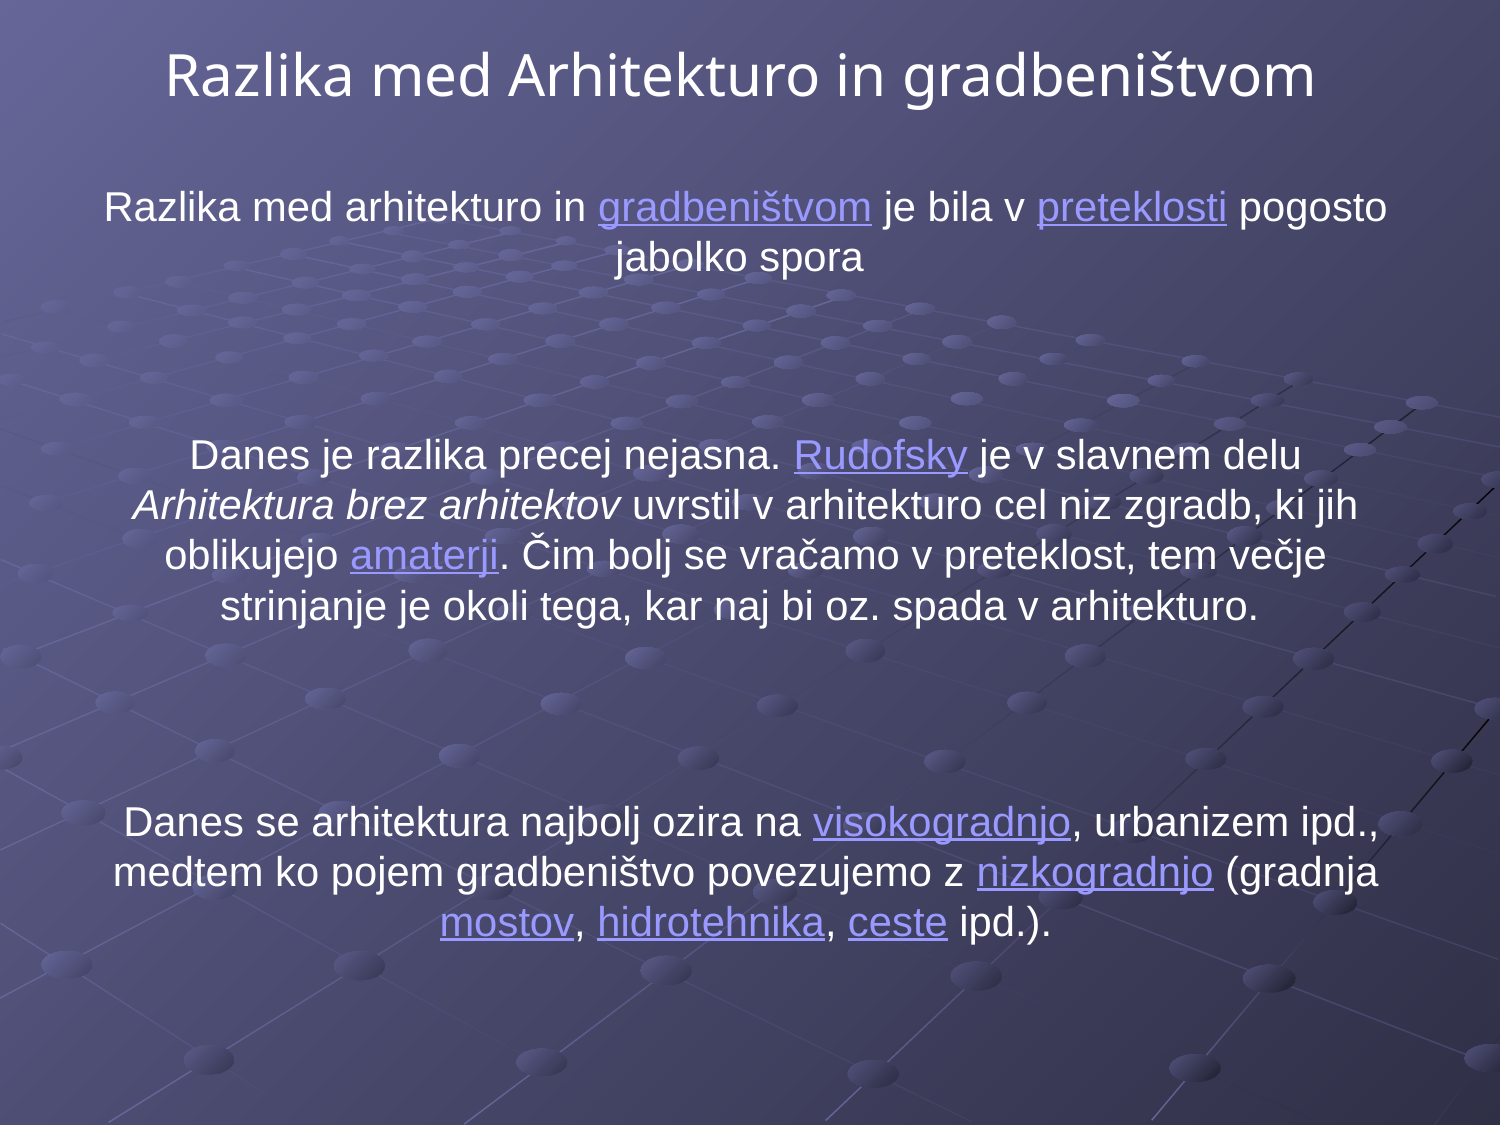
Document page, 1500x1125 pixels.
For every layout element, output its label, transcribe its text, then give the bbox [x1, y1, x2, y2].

text_box Razlika med Arhitekturo in gradbeništvom [150, 31, 1333, 116]
text_box Razlika med arhitekturo in gradbeništvom je bila v preteklosti pogosto jabolko spora [41, 172, 1450, 288]
text_box Danes se arhitektura najbolj ozira na visokogradnjo, urbanizem ipd., medtem ko pojem gradbeništvo povezujemo z nizkogradnjo (gradnja mostov, hidrotehnika, ceste ipd.). [64, 786, 1439, 952]
text_box Danes je razlika precej nejasna. Rudofsky je v slavnem delu Arhitektura brez arhitektov uvrstil v arhitekturo cel niz zgradb, ki jih oblikujejo amaterji. Čim bolj se vračamo v preteklost, tem večje strinjanje je okoli tega, kar naj bi oz. spada v arhitekturo. [76, 420, 1415, 636]
